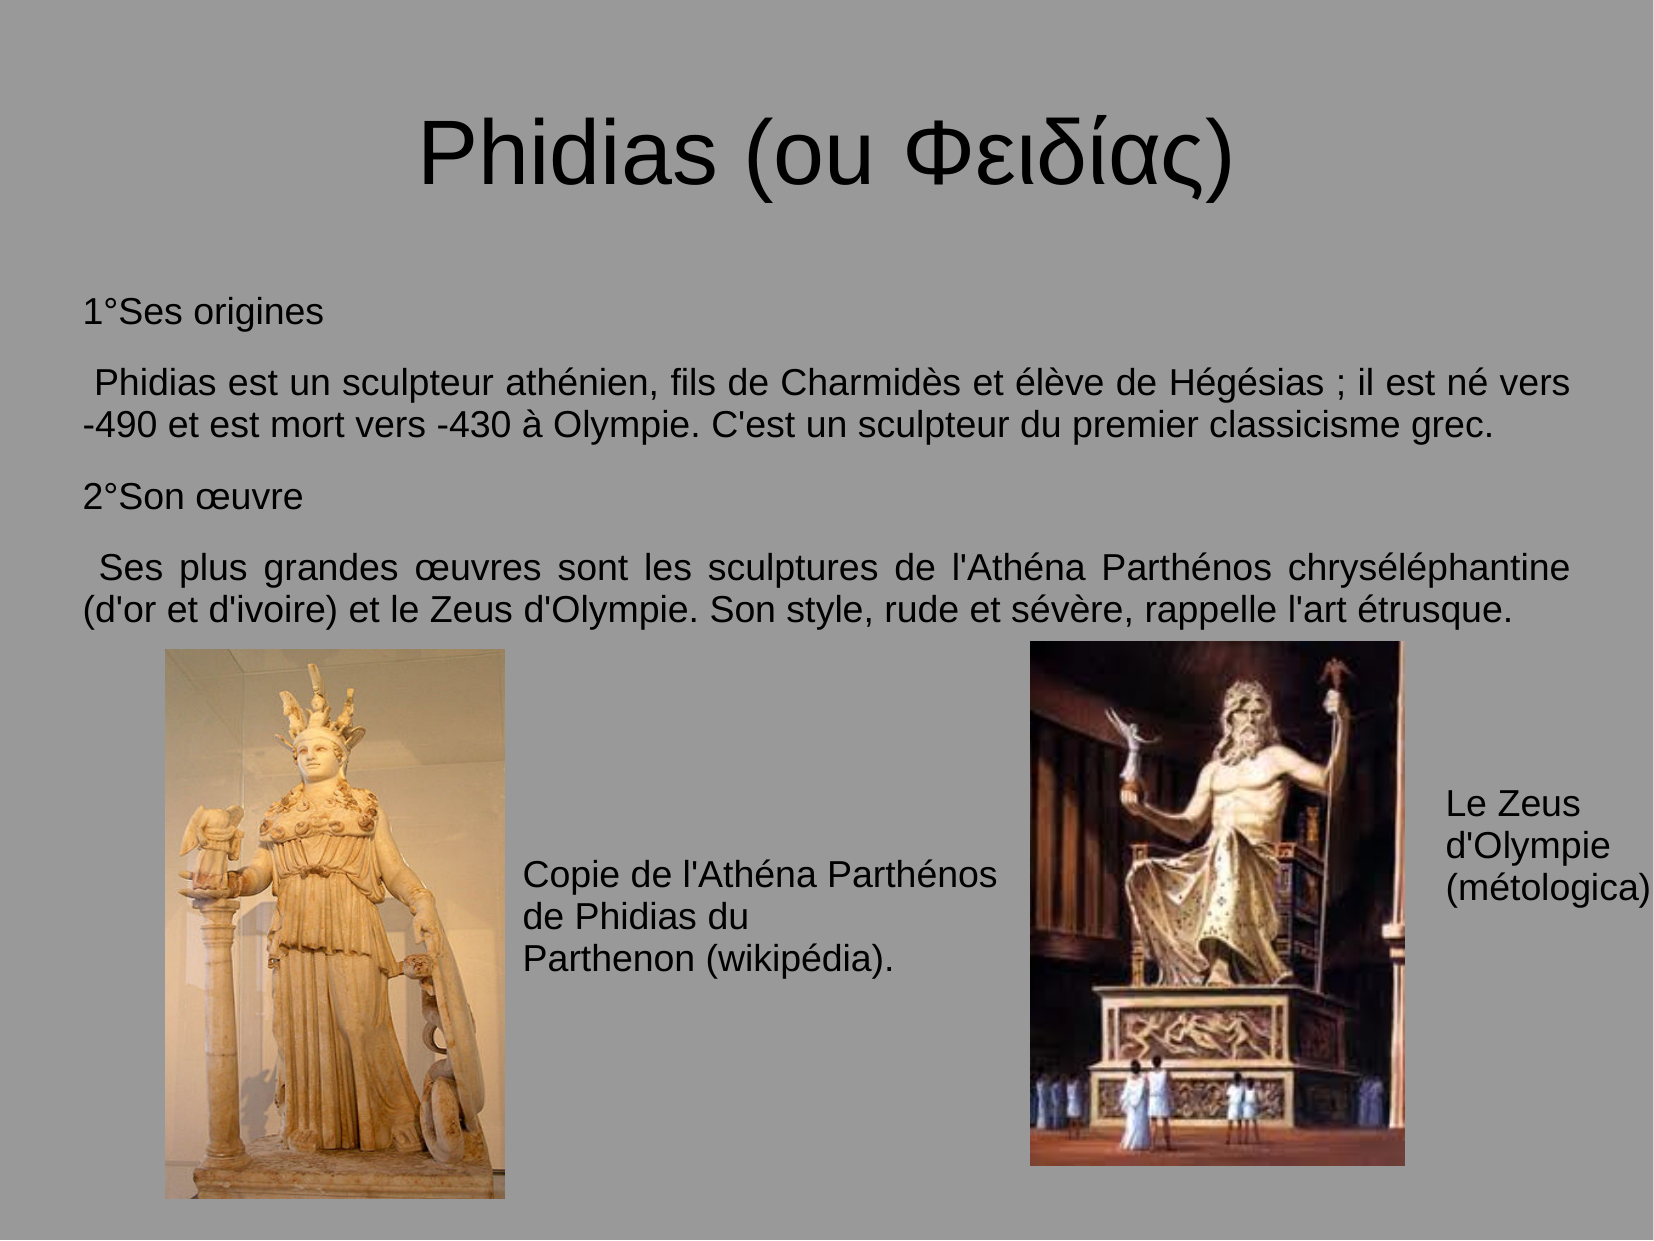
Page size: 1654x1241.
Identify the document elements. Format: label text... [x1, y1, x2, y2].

title Phidias (ou Φειδίας) [82, 49, 1571, 257]
list 1°Ses origines Phidias est un sculpteur athénien, fils de Charmidès et élève de Hégésias ; il est né vers -490 et est mort vers -430 à Olympie. C'est un sculpteur du premier classicisme grec. 2°Son œuvre Ses plus grandes œuvres sont les sculptures de l'Athéna Parthénos chryséléphantine (d'or et d'ivoire) et le Zeus d'Olympie. Son style, rude et sévère, rappelle l'art étrusque. [82, 290, 1571, 1109]
text_box Le Zeus d'Olympie (métologica) [1430, 775, 1654, 959]
picture [1000, 641, 1405, 1166]
picture [165, 649, 505, 1199]
text_box Copie de l'Athéna Parthénos de Phidias du Parthenon (wikipédia). [507, 845, 1000, 987]
